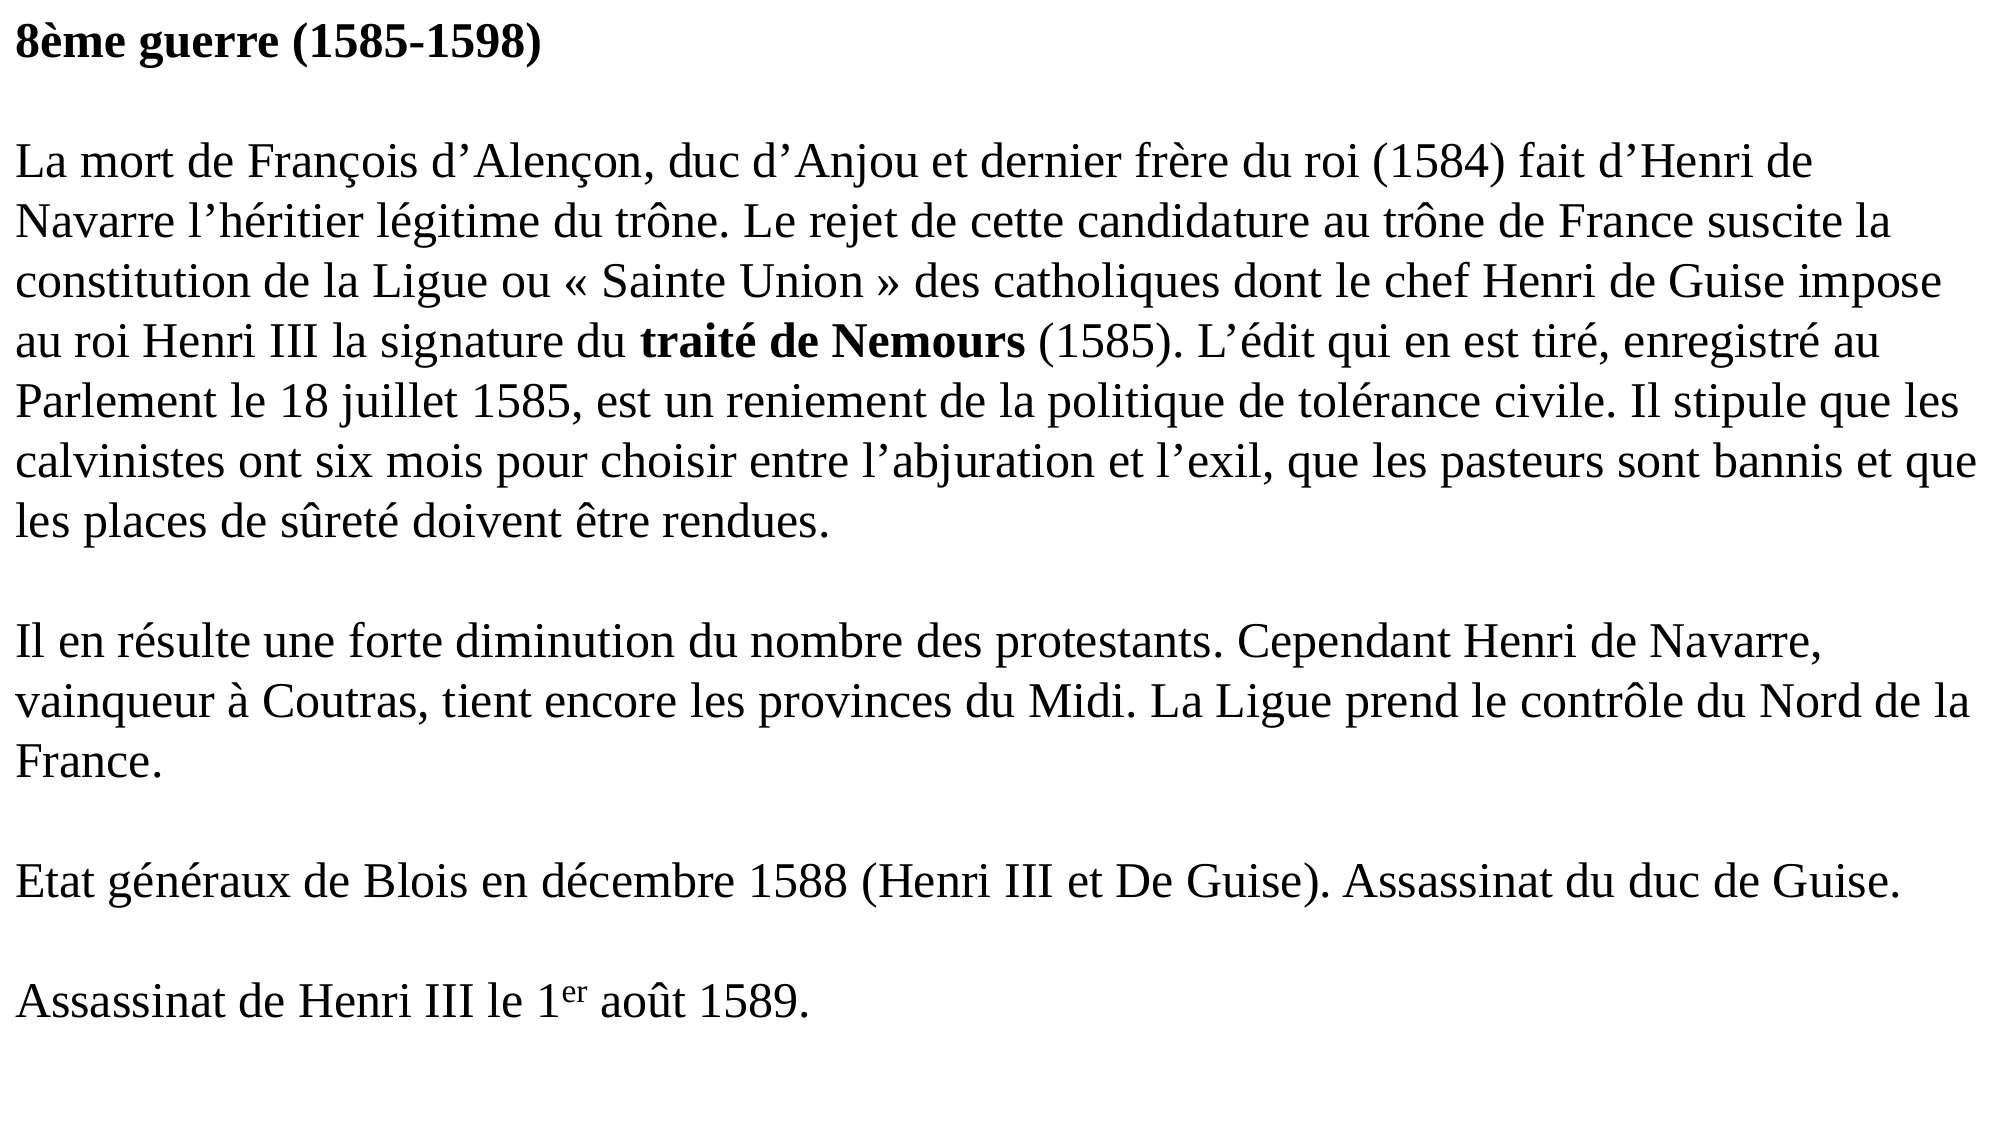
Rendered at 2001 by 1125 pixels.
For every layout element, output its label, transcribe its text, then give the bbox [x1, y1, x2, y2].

text_box 8ème guerre (1585-1598) La mort de François d’Alençon, duc d’Anjou et dernier frère du roi (1584) fait d’Henri de Navarre l’héritier légitime du trône. Le rejet de cette candidature au trône de France suscite la constitution de la Ligue ou « Sainte Union » des catholiques dont le chef Henri de Guise impose au roi Henri III la signature du traité de Nemours (1585). L’édit qui en est tiré, enregistré au Parlement le 18 juillet 1585, est un reniement de la politique de tolérance civile. Il stipule que les calvinistes ont six mois pour choisir entre l’abjuration et l’exil, que les pasteurs sont bannis et que les places de sûreté doivent être rendues. Il en résulte une forte diminution du nombre des protestants. Cependant Henri de Navarre, vainqueur à Coutras, tient encore les provinces du Midi. La Ligue prend le contrôle du Nord de la France. Etat généraux de Blois en décembre 1588 (Henri III et De Guise). Assassinat du duc de Guise. Assassinat de Henri III le 1er août 1589. [0, 0, 2000, 1046]
